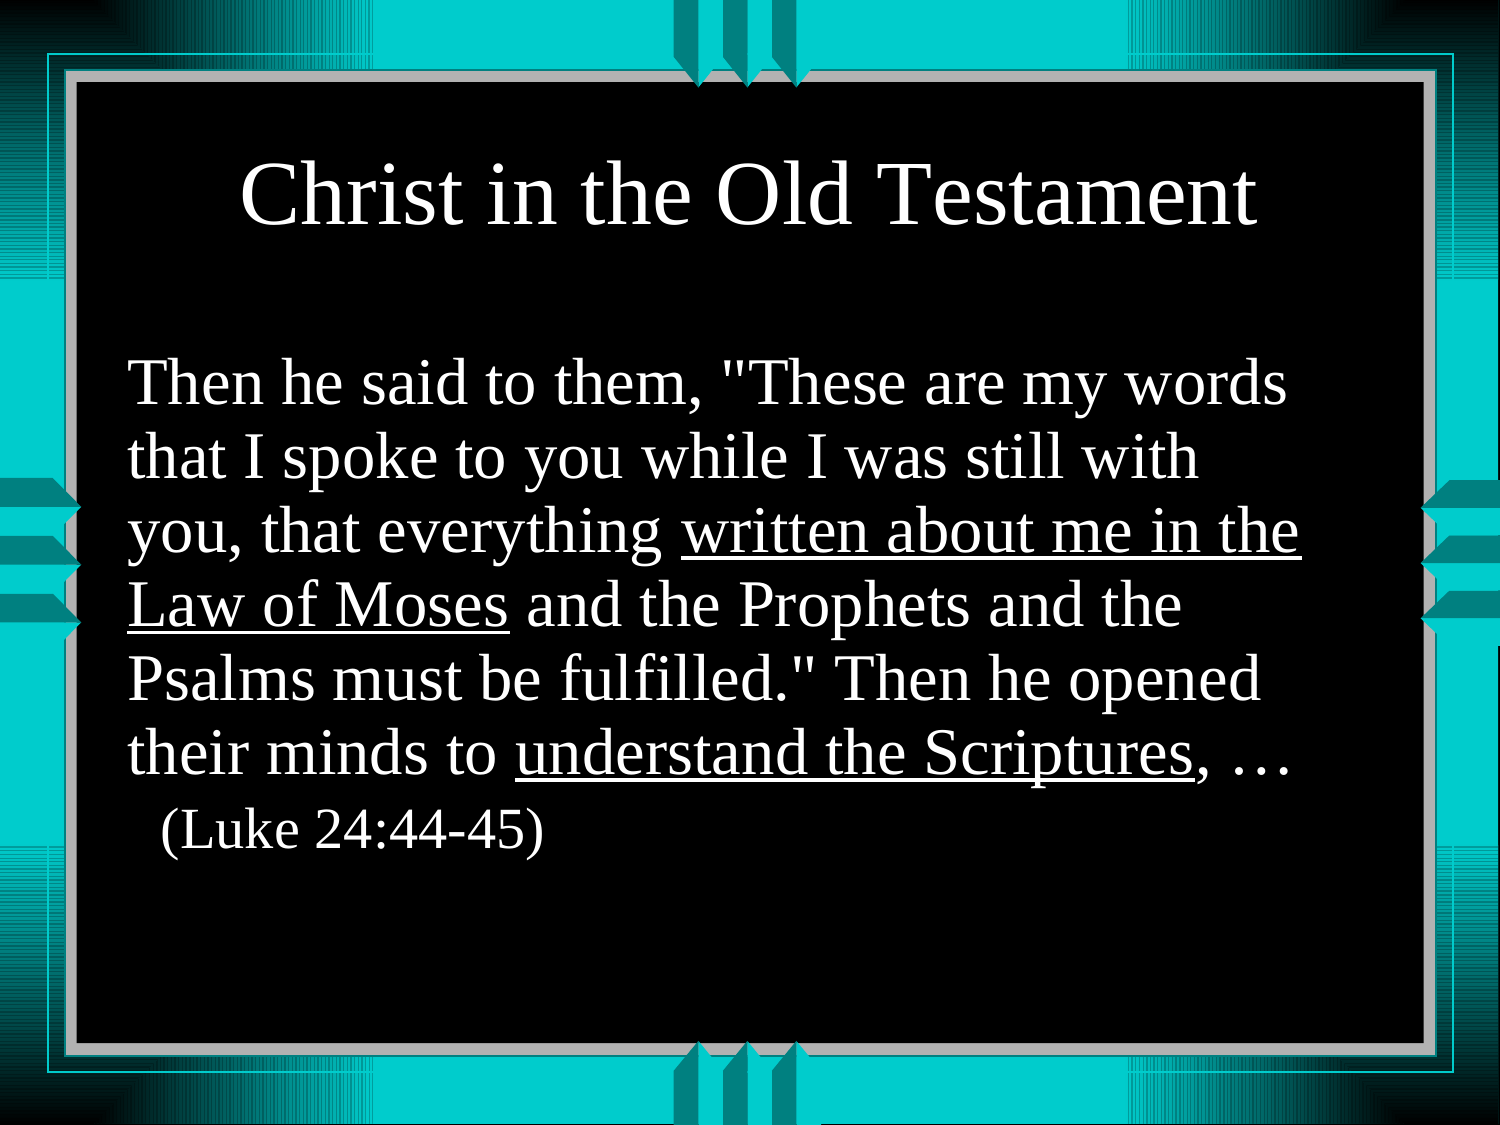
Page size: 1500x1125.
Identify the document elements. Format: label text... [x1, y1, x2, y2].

title Christ in the Old Testament [112, 107, 1388, 281]
text_box Then he said to them, "These are my words that I spoke to you while I was still with you, that everything written about me in the Law of Moses and the Prophets and the Psalms must be fulfilled." Then he opened their minds to understand the Scriptures, … (Luke 24:44-45) [112, 337, 1351, 871]
